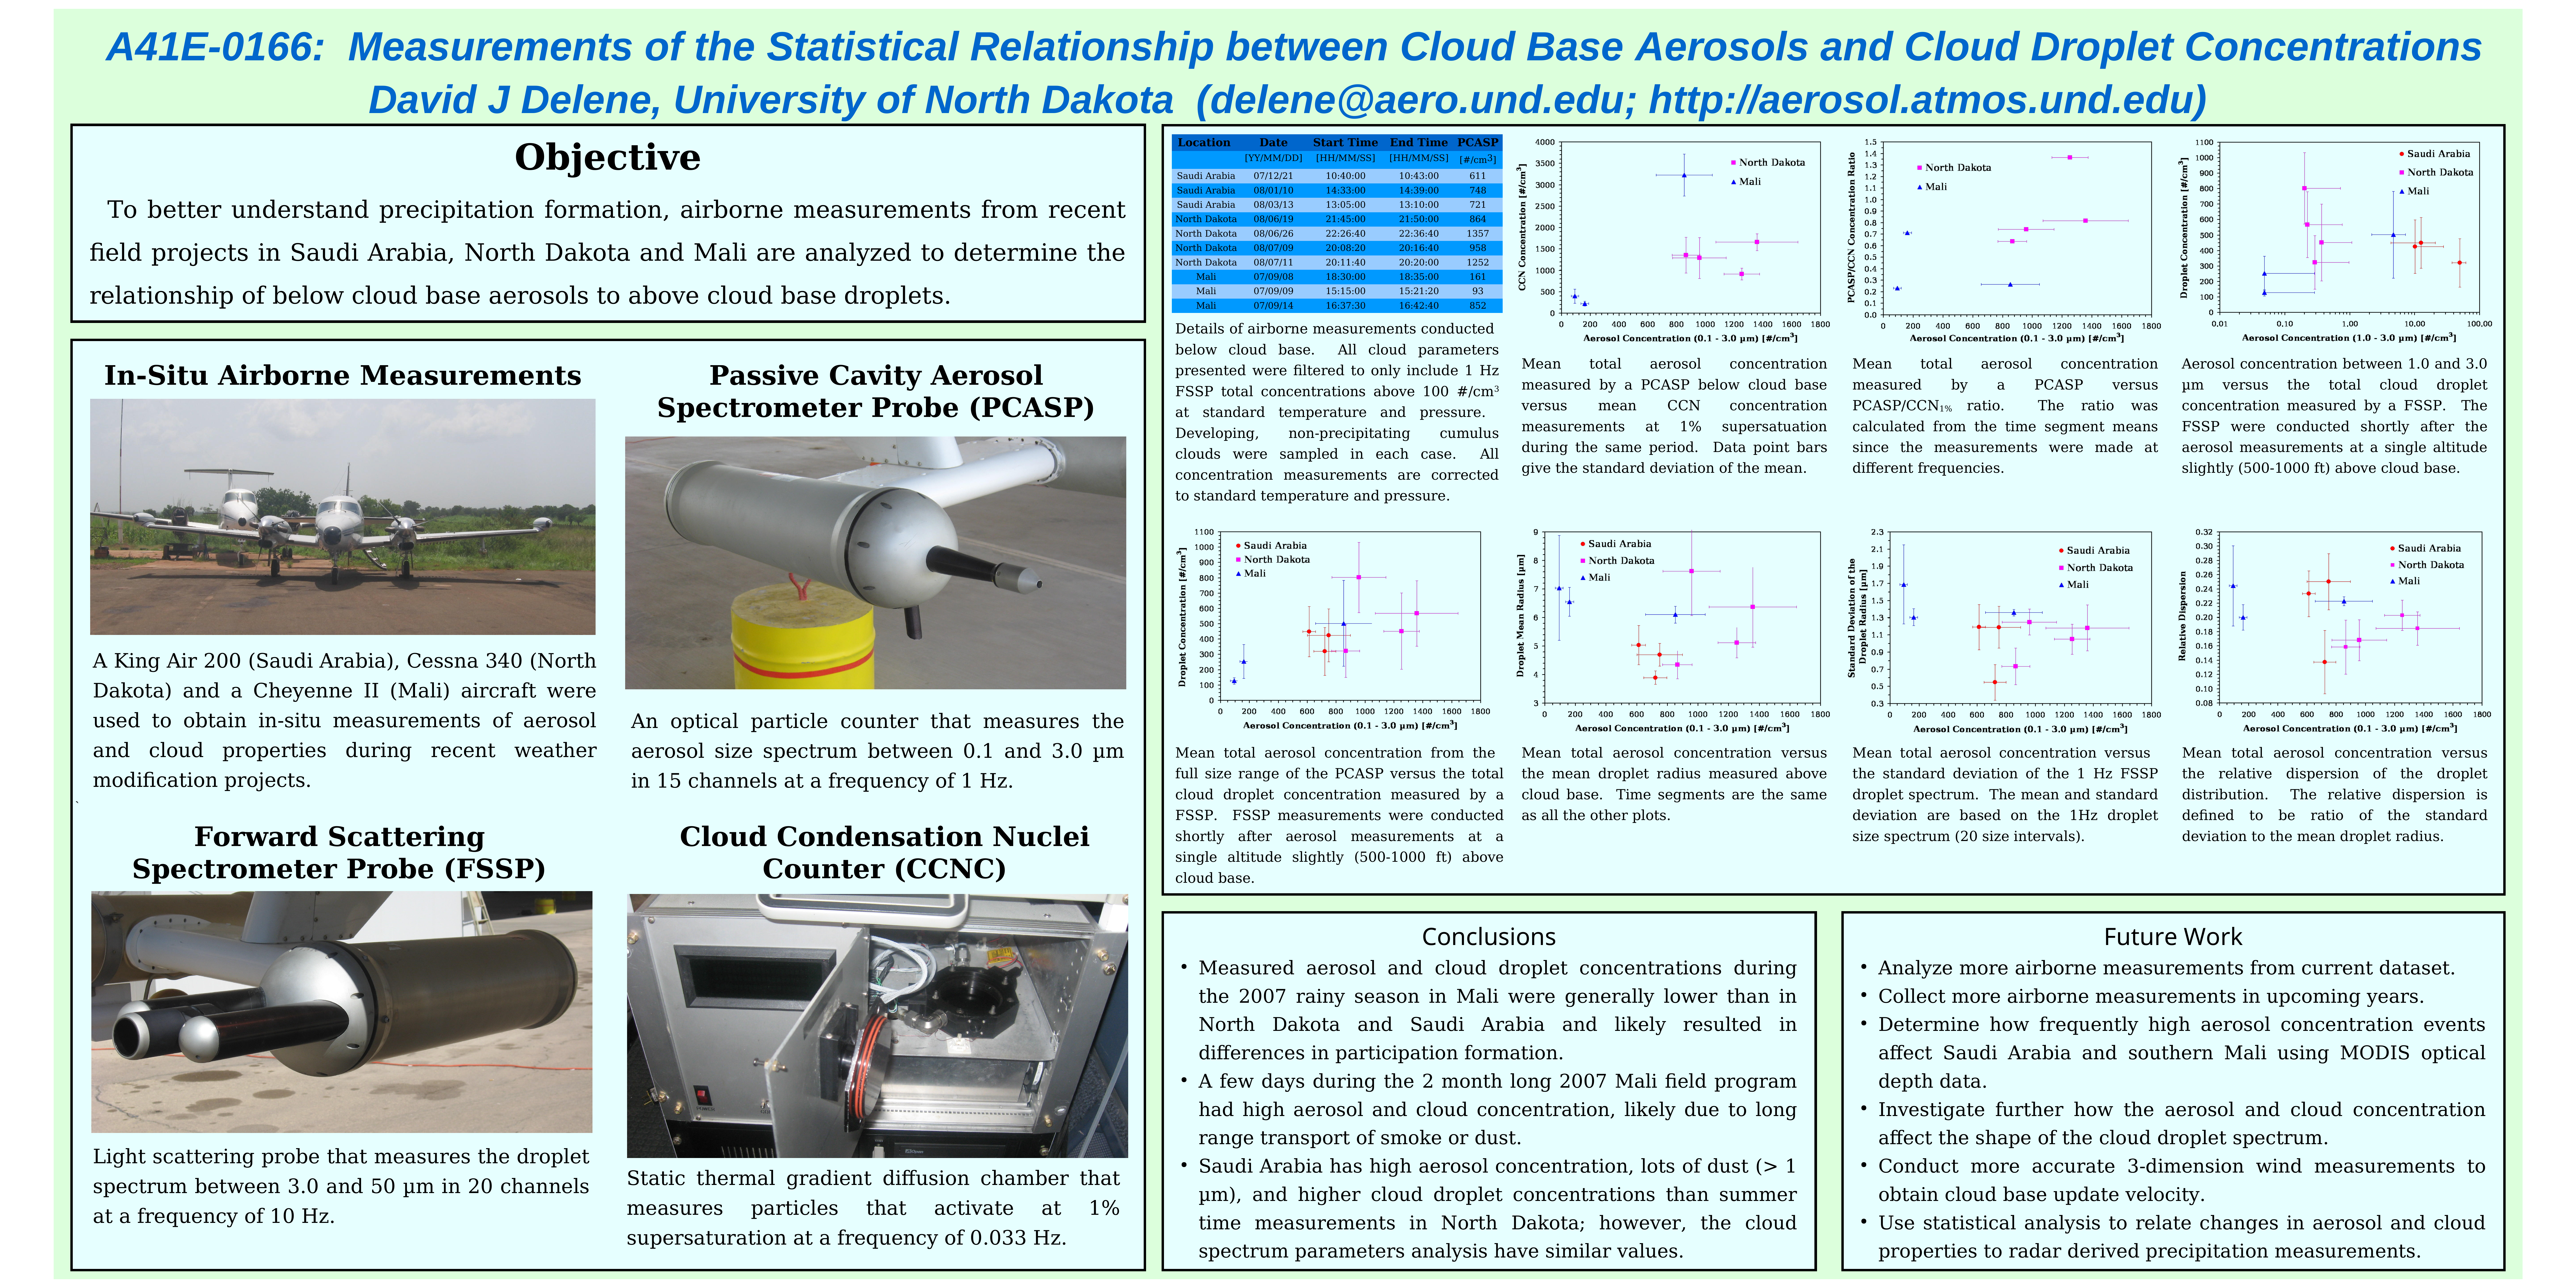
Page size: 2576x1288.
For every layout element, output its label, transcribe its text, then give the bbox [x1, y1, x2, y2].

table_cell [YY/MM/DD] [1241, 151, 1307, 169]
text_box Mean total aerosol concentration measured by a PCASP below cloud base versus mean CCN concentration measurements at 1% supersatuation during the same period. Data point bars give the standard deviation of the mean. [1518, 349, 1831, 504]
table_cell 07/09/14 [1241, 299, 1307, 313]
text_box Mean total aerosol concentration measured by a PCASP versus PCASP/CCN1% ratio. The ratio was calculated from the time segment means since the measurements were made at different frequencies. [1849, 349, 2162, 504]
table_cell 21:50:00 [1385, 212, 1453, 227]
picture [90, 399, 596, 635]
table_cell 93 [1453, 284, 1503, 299]
text_box In-Situ Airborne Measurements [93, 356, 594, 398]
table_cell 20:20:00 [1385, 255, 1453, 270]
text_box Mean total aerosol concentration versus the mean droplet radius measured above cloud base. Time segments are the same as all the other plots. [1518, 738, 1831, 860]
table_cell North Dakota [1172, 241, 1241, 255]
table_cell [#/cm3] [1453, 151, 1503, 169]
text_box Aerosol concentration between 1.0 and 3.0 µm versus the total cloud droplet concentration measured by a FSSP. The FSSP were conducted shortly after the aerosol measurements at a single altitude slightly (500-1000 ft) above cloud base. [2178, 349, 2492, 519]
table_header End Time [1385, 134, 1453, 151]
table_cell [HH/MM/SS] [1307, 151, 1385, 169]
picture [1843, 134, 2165, 348]
text_box Details of airborne measurements conducted below cloud base. All cloud parameters presented were filtered to only include 1 Hz FSSP total concentrations above 100 #/cm3 at standard temperature and pressure. Developing, non-precipitating cumulus clouds were sampled in each case. All concentration measurements are corrected to standard temperature and pressure. [1172, 314, 1503, 505]
table_cell 22:36:40 [1385, 227, 1453, 241]
table_cell 161 [1453, 270, 1503, 284]
table_cell Saudi Arabia [1172, 198, 1241, 212]
picture [1511, 134, 1834, 348]
picture [91, 891, 592, 1133]
table_cell 08/07/11 [1241, 255, 1307, 270]
table_cell 10:43:00 [1385, 169, 1453, 183]
picture [1172, 524, 1494, 735]
table_cell Saudi Arabia [1172, 169, 1241, 183]
table_cell 20:08:20 [1307, 241, 1385, 255]
table_cell 958 [1453, 241, 1503, 255]
table_cell Mali [1172, 284, 1241, 299]
table_cell 08/03/13 [1241, 198, 1307, 212]
table_cell 07/09/08 [1241, 270, 1307, 284]
picture [625, 436, 1126, 689]
text_box An optical particle counter that measures the aerosol size spectrum between 0.1 and 3.0 µm in 15 channels at a frequency of 1 Hz. [628, 701, 1129, 825]
picture [1843, 524, 2165, 739]
table_cell 611 [1453, 169, 1503, 183]
table_cell North Dakota [1172, 212, 1241, 227]
text_box Mean total aerosol concentration versus the relative dispersion of the droplet distribution. The relative dispersion is defined to be ratio of the standard deviation to the mean droplet radius. [2178, 738, 2492, 860]
table_cell Mali [1172, 270, 1241, 284]
text_box Static thermal gradient diffusion chamber that measures particles that activate at 1% supersaturation at a frequency of 0.033 Hz. [623, 1157, 1124, 1279]
table_header Date [1241, 134, 1307, 151]
table_cell North Dakota [1172, 227, 1241, 241]
table_cell [HH/MM/SS] [1385, 151, 1453, 169]
text_box A King Air 200 (Saudi Arabia), Cessna 340 (North Dakota) and a Cheyenne II (Mali) aircraft were used to obtain in-situ measurements of aerosol and cloud properties during recent weather modification projects. [89, 640, 601, 825]
table_cell 20:11:40 [1307, 255, 1385, 270]
table_cell 07/12/21 [1241, 169, 1307, 183]
text_box A41E-0166: Measurements of the Statistical Relationship between Cloud Base Aerosols and Cloud Droplet Concentrations David J Delene, University of North Dakota (delene@aero.und.edu; http://aerosol.atmos.und.edu) [528, 90, 543, 109]
text_box Passive Cavity Aerosol Spectrometer Probe (PCASP) [626, 356, 1127, 425]
table_header Start Time [1307, 134, 1385, 151]
table_cell Mali [1172, 299, 1241, 313]
table_cell 852 [1453, 299, 1503, 313]
picture [2173, 134, 2496, 347]
text_box Mean total aerosol concentration versus the standard deviation of the 1 Hz FSSP droplet spectrum. The mean and standard deviation are based on the 1Hz droplet size spectrum (20 size intervals). [1849, 738, 2162, 860]
text_box A41E-0166: Measurements of the Statistical Relationship between Cloud Base Aerosols and Cloud Droplet Concentrations David J Delene, University of North Dakota (delene@aero.und.edu; http://aerosol.atmos.und.edu) [376, 90, 391, 109]
table_cell 14:39:00 [1385, 183, 1453, 198]
table_cell 22:26:40 [1307, 227, 1385, 241]
table_cell 13:05:00 [1307, 198, 1385, 212]
text_box A41E-0166: Measurements of the Statistical Relationship between Cloud Base Aerosols and Cloud Droplet Concentrations David J Delene, University of North Dakota (delene@aero.und.edu; http://aerosol.atmos.und.edu) [1049, 90, 1064, 109]
table_cell 748 [1453, 183, 1503, 198]
table_cell 08/06/19 [1241, 212, 1307, 227]
table_cell North Dakota [1172, 255, 1241, 270]
text_box ` [72, 340, 1145, 1270]
table_cell 10:40:00 [1307, 169, 1385, 183]
picture [1511, 524, 1834, 737]
table_cell 721 [1453, 198, 1503, 212]
table_cell 18:30:00 [1307, 270, 1385, 284]
table_cell 08/06/26 [1241, 227, 1307, 241]
table_header Location [1172, 134, 1241, 151]
table_cell 15:15:00 [1307, 284, 1385, 299]
table_cell 20:16:40 [1385, 241, 1453, 255]
table_header PCASP [1453, 134, 1503, 151]
table_cell 08/01/10 [1241, 183, 1307, 198]
table_cell 07/09/09 [1241, 284, 1307, 299]
text_box Mean total aerosol concentration from the full size range of the PCASP versus the total cloud droplet concentration measured by a FSSP. FSSP measurements were conducted shortly after aerosol measurements at a single altitude slightly (500-1000 ft) above cloud base. [1172, 738, 1508, 888]
text_box Forward Scattering Spectrometer Probe (FSSP) [99, 825, 581, 887]
text_box [54, 113, 2523, 1279]
text_box Future Work Analyze more airborne measurements from current dataset. Collect more airborne measurements in upcoming years. Determine how frequently high aerosol concentration events affect Saudi Arabia and southern Mali using MODIS optical depth data. Investigate further how the aerosol and cloud concentration affect the shape of the cloud droplet spectrum. Conduct more accurate 3-dimension wind measurements to obtain cloud base update velocity. Use statistical analysis to relate changes in aerosol and cloud properties to radar derived precipitation measurements. [1843, 912, 2505, 1270]
table_cell 864 [1453, 212, 1503, 227]
table_cell 16:42:40 [1385, 299, 1453, 313]
text_box Cloud Condensation Nuclei Counter (CCNC) [670, 817, 1100, 887]
table_cell 16:37:30 [1307, 299, 1385, 313]
text_box A41E-0166: Measurements of the Statistical Relationship between Cloud Base Aerosols and Cloud Droplet Concentrations David J Delene, University of North Dakota (delene@aero.und.edu; http://aerosol.atmos.und.edu) [54, 9, 2523, 113]
text_box Light scattering probe that measures the droplet spectrum between 3.0 and 50 µm in 20 channels at a frequency of 10 Hz. [89, 1136, 594, 1263]
picture [627, 894, 1128, 1158]
table_cell 1252 [1453, 255, 1503, 270]
table_cell 13:10:00 [1385, 198, 1453, 212]
table_cell 21:45:00 [1307, 212, 1385, 227]
table_cell 15:21:20 [1385, 284, 1453, 299]
text_box Conclusions Measured aerosol and cloud droplet concentrations during the 2007 rainy season in Mali were generally lower than in North Dakota and Saudi Arabia and likely resulted in differences in participation formation. A few days during the 2 month long 2007 Mali field program had high aerosol and cloud concentration, likely due to long range transport of smoke or dust. Saudi Arabia has high aerosol concentration, lots of dust (> 1 µm), and higher cloud droplet concentrations than summer time measurements in North Dakota; however, the cloud spectrum parameters analysis have similar values. [1163, 912, 1816, 1270]
table_cell [1172, 151, 1241, 169]
table_cell 14:33:00 [1307, 183, 1385, 198]
table_cell Saudi Arabia [1172, 183, 1241, 198]
table_cell 1357 [1453, 227, 1503, 241]
table_cell 18:35:00 [1385, 270, 1453, 284]
picture [2173, 524, 2496, 738]
text_box Objective To better understand precipitation formation, airborne measurements from recent field projects in Saudi Arabia, North Dakota and Mali are analyzed to determine the relationship of below cloud base aerosols to above cloud base droplets. [72, 125, 1145, 322]
table_cell 08/07/09 [1241, 241, 1307, 255]
